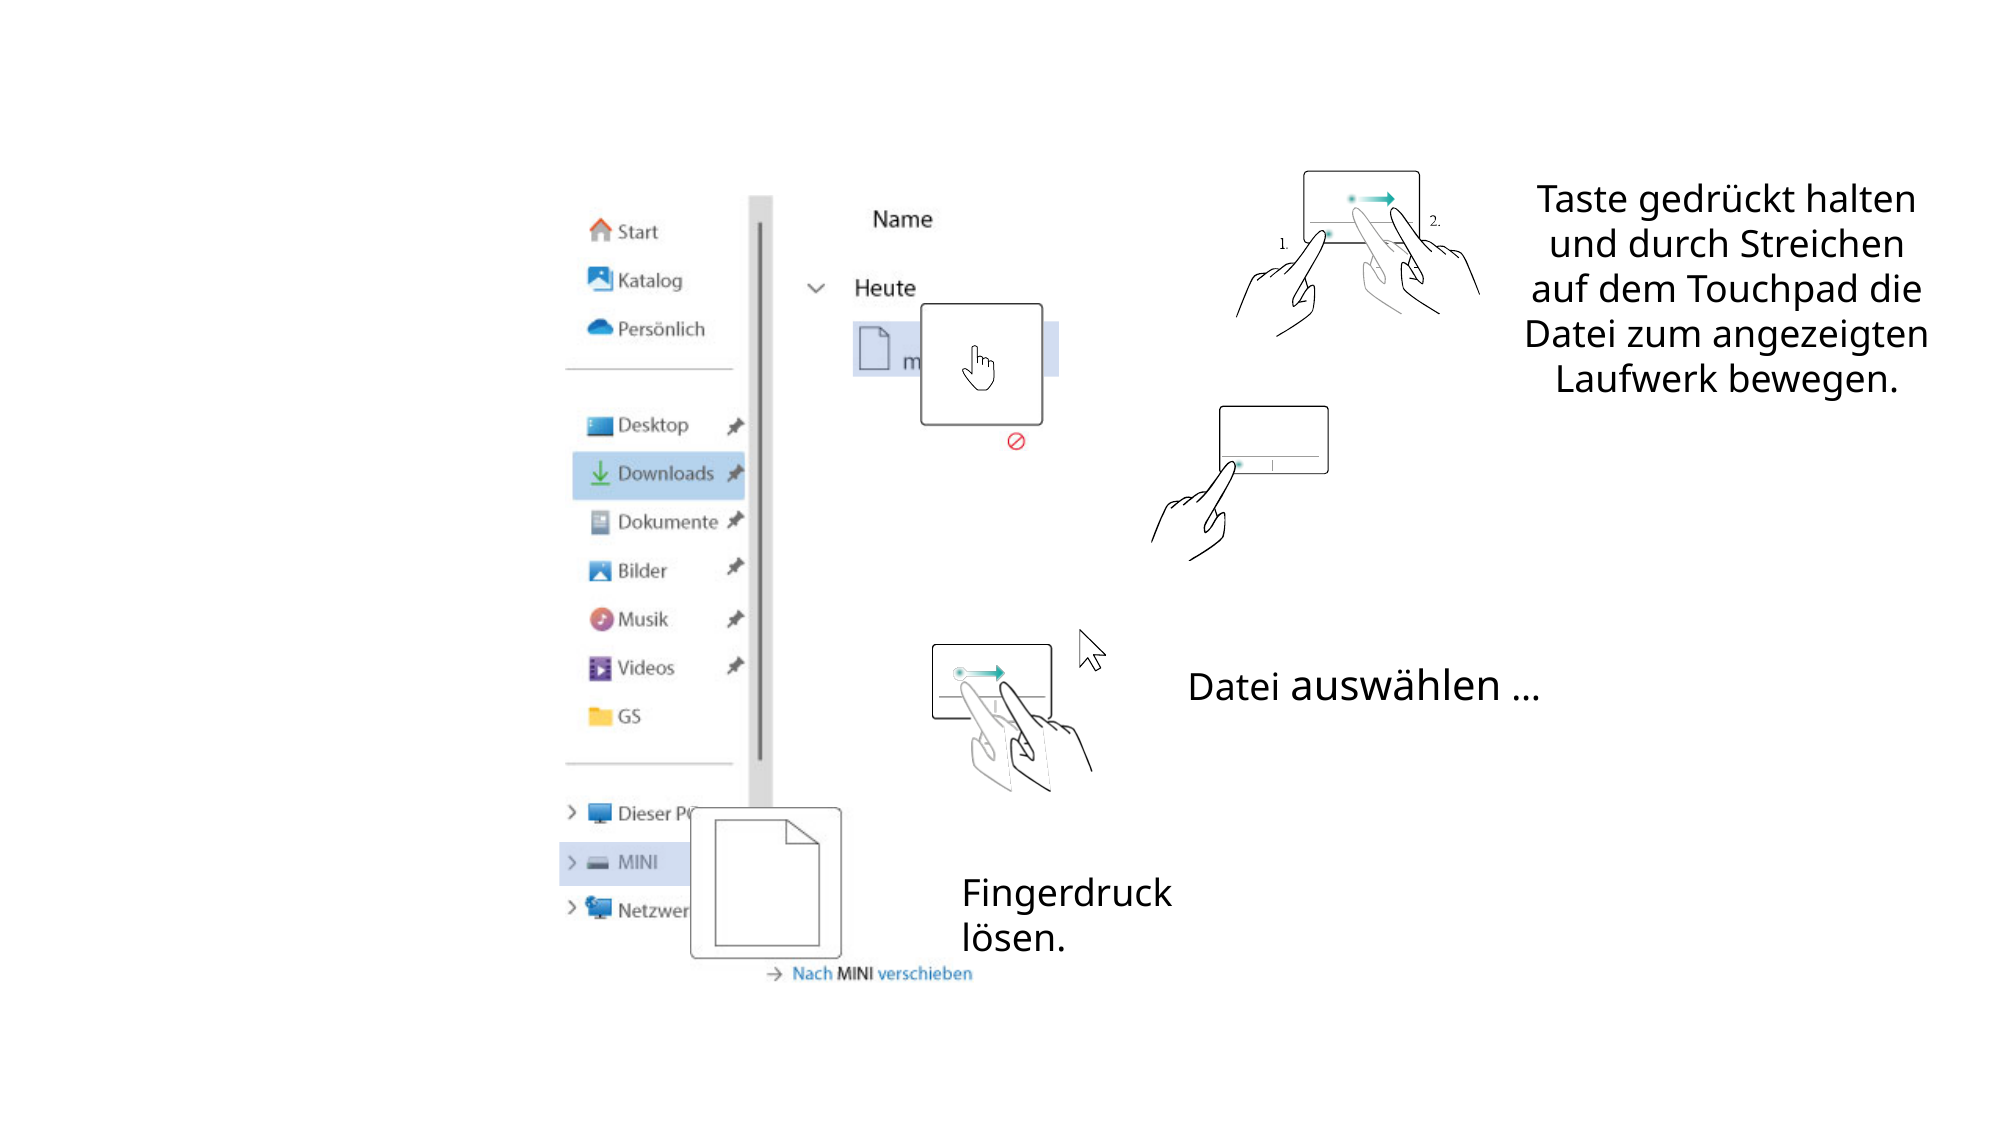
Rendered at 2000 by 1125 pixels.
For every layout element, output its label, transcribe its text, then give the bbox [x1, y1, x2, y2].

text_box [559, 842, 690, 886]
text_box Taste gedrückt halten und durch Streichen auf dem Touchpad die Datei zum angezeigten Laufwerk bewegen. [1509, 167, 1945, 408]
picture [1235, 170, 1481, 337]
picture [565, 195, 1106, 986]
picture [1151, 405, 1329, 561]
text_box Datei auswählen … [1172, 651, 1565, 717]
text_box Fingerdruck lösen. [946, 861, 1300, 967]
text_box [852, 321, 920, 377]
text_box [1044, 321, 1059, 377]
